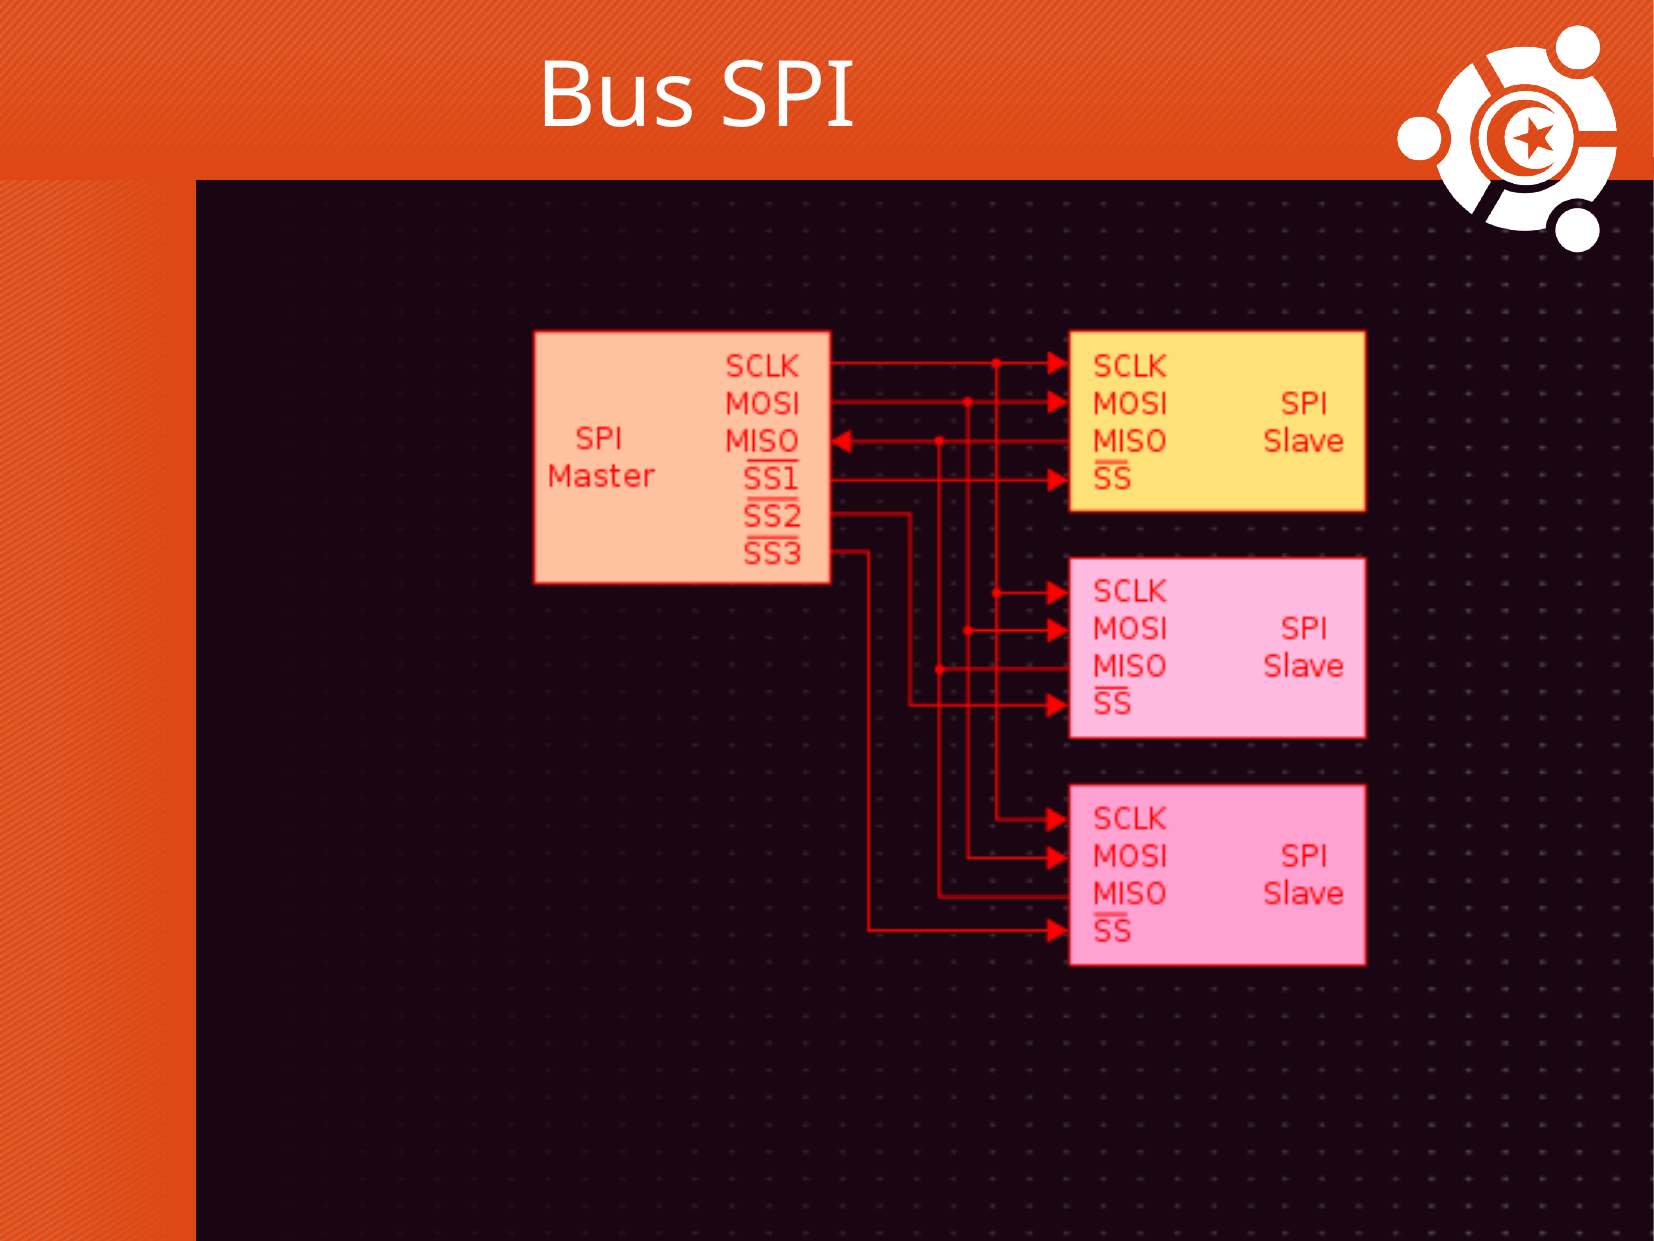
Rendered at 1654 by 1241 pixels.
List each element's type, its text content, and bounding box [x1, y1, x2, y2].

title Bus SPI [0, 2, 1394, 181]
picture [0, 0, 1654, 1241]
